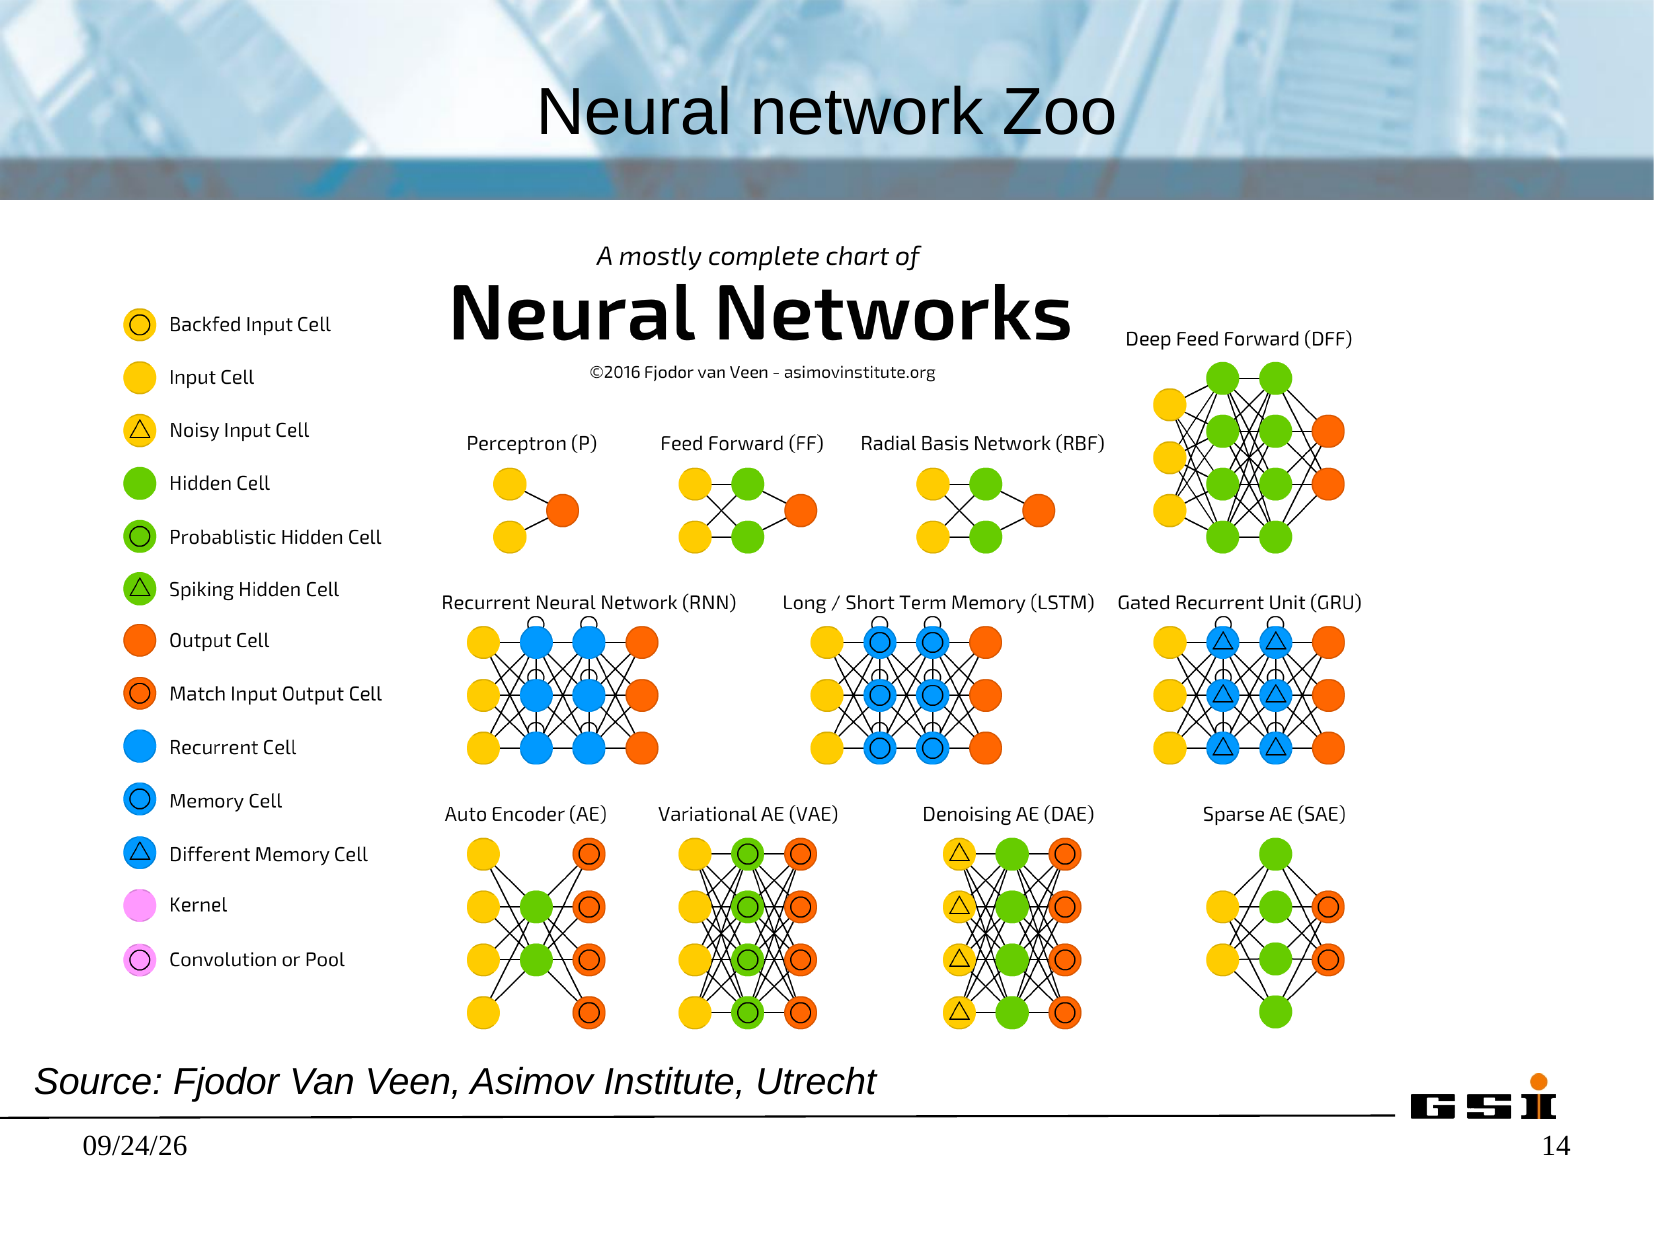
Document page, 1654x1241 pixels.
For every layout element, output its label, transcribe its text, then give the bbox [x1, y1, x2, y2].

picture [1411, 1073, 1556, 1119]
text_box Source: Fjodor Van Veen, Asimov Institute, Utrecht [19, 1053, 892, 1111]
picture [60, 219, 1382, 1051]
title Neural network Zoo [82, 8, 1571, 216]
picture [0, 0, 1654, 200]
